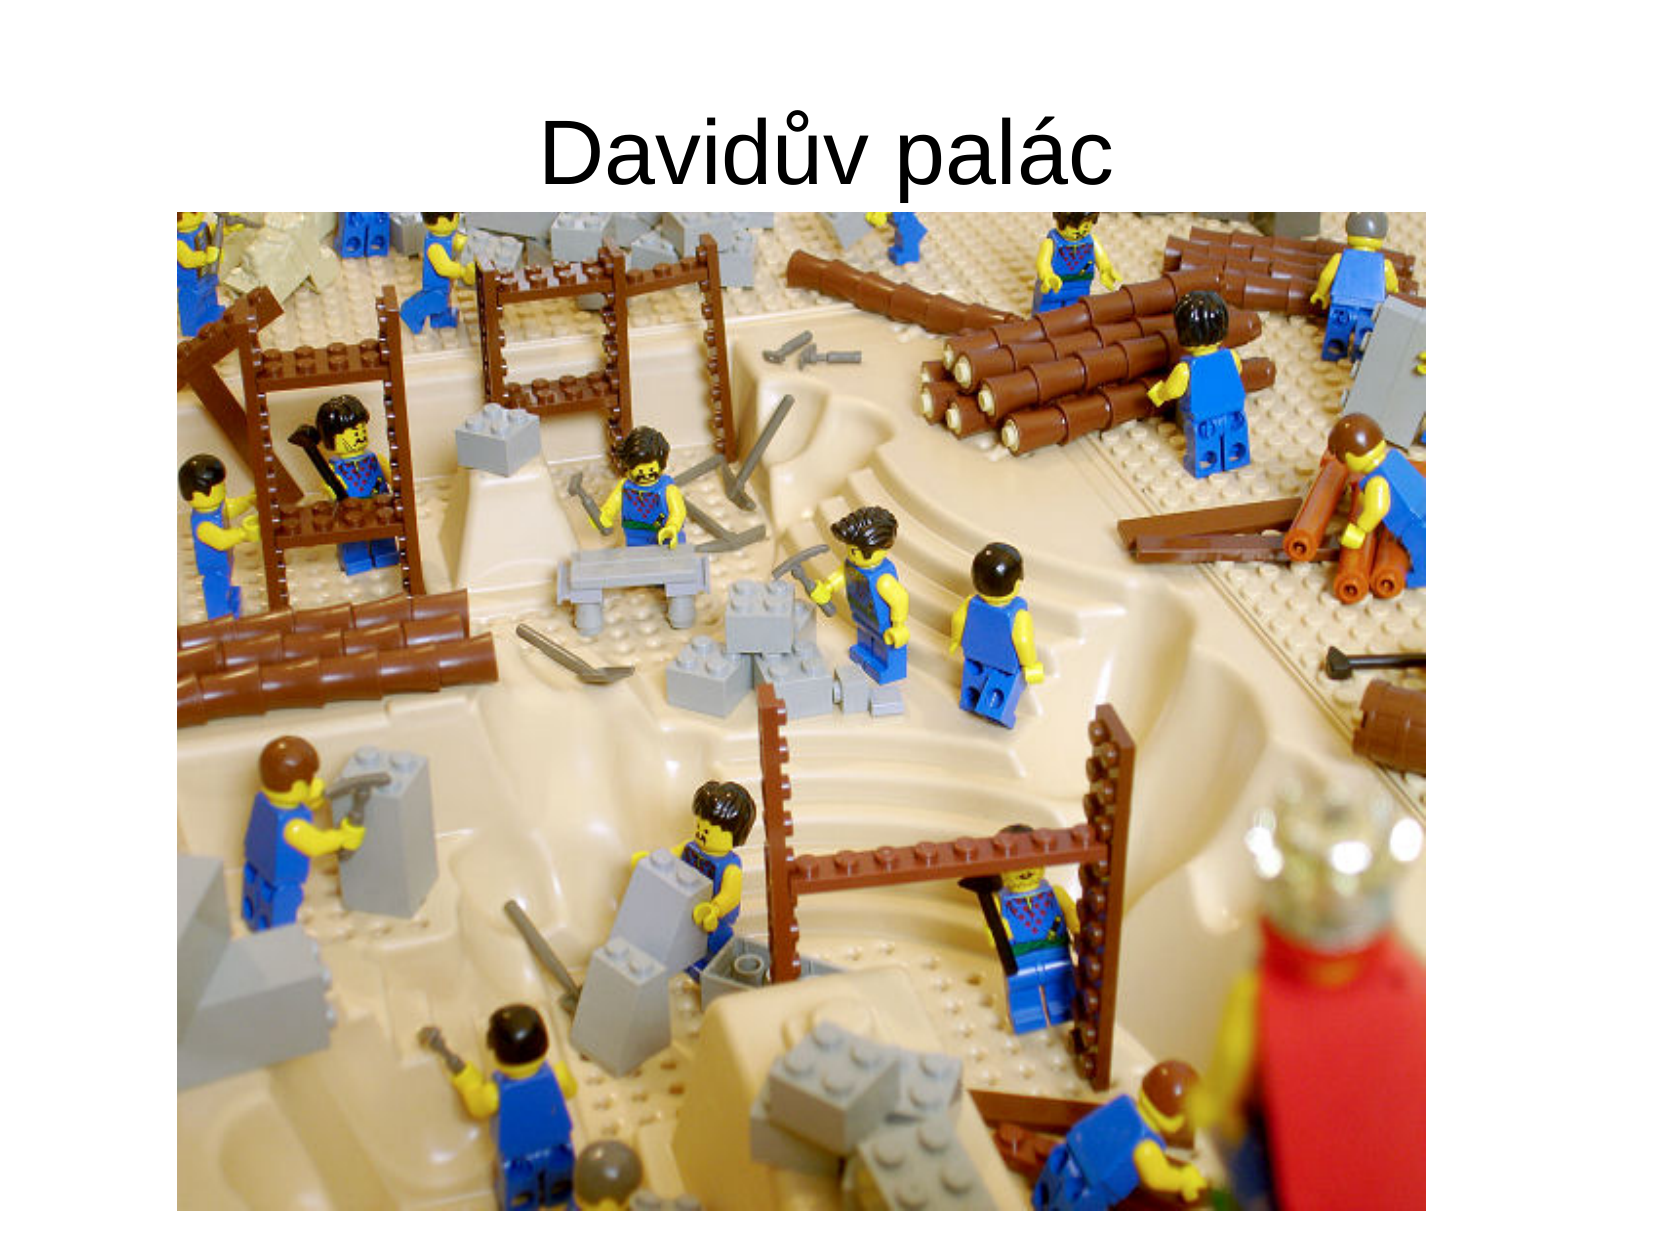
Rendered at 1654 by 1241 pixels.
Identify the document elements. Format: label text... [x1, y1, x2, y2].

title Davidův palác [82, 49, 1571, 257]
picture [177, 212, 1426, 1211]
